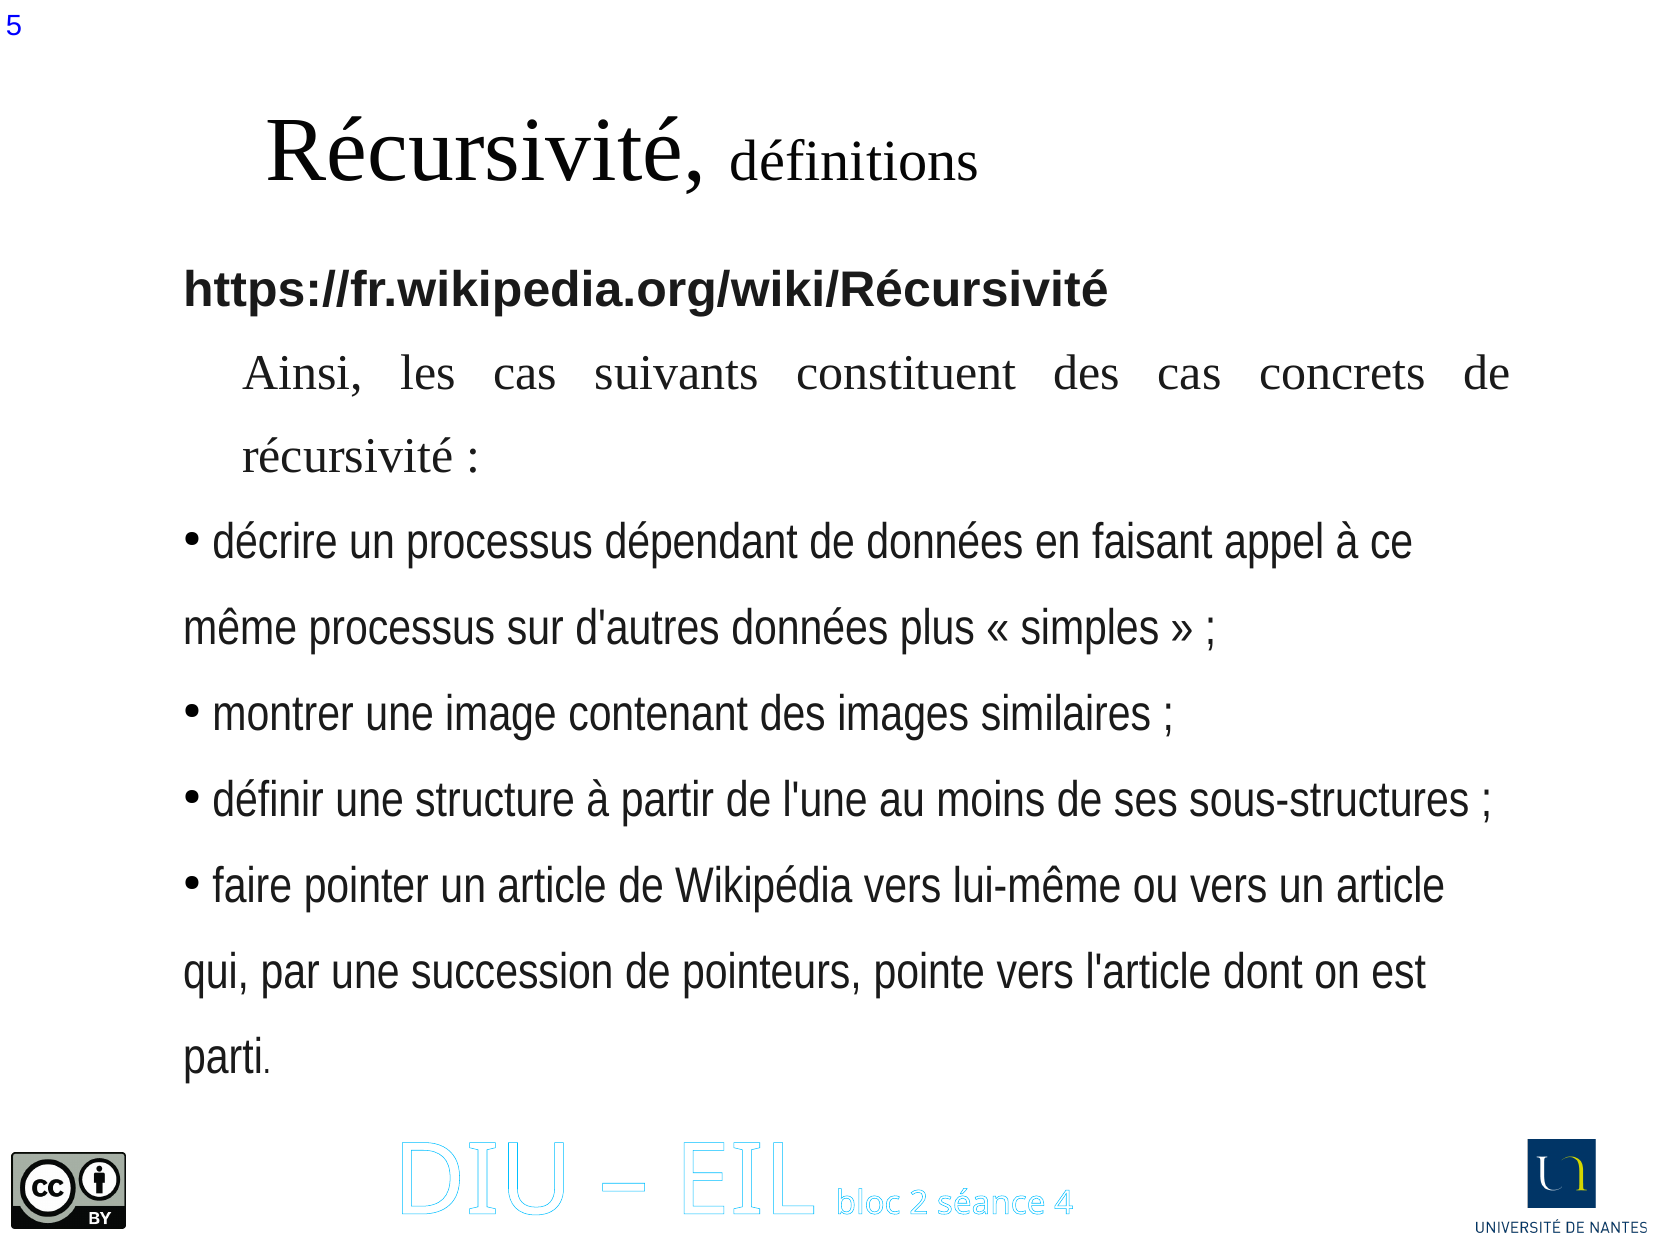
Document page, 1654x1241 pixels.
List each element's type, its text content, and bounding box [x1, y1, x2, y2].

picture [11, 1152, 126, 1229]
picture [469, 1142, 496, 1215]
picture [1054, 1189, 1073, 1215]
picture [402, 1142, 460, 1215]
picture [972, 1195, 988, 1215]
picture [858, 1188, 863, 1215]
subtitle https://fr.wikipedia.org/wiki/Récursivité Ainsi, les cas suivants constituent des cas concrets de récursivité : décrire un processus dépendant de données en faisant appel à ce même processus sur d'autres données plus « simples » ; montrer une image contenant des images similaires ; définir une structure à partir de l'une au moins de ses sous-structures ; faire pointer un article de Wikipédia vers lui-même ou vers un article qui, par une succession de pointeurs, pointe vers l'article dont on est parti. [183, 200, 1512, 1118]
picture [1028, 1195, 1045, 1215]
picture [1012, 1195, 1026, 1215]
picture [508, 1142, 564, 1216]
picture [773, 1142, 815, 1215]
picture [992, 1195, 1009, 1215]
picture [683, 1142, 725, 1215]
picture [954, 1188, 971, 1215]
picture [838, 1188, 855, 1215]
picture [910, 1189, 927, 1215]
picture [866, 1195, 884, 1215]
picture [886, 1195, 900, 1215]
picture [1476, 1139, 1647, 1233]
picture [602, 1182, 645, 1192]
picture [733, 1142, 761, 1215]
title Récursivité, définitions [265, 47, 1595, 252]
picture [938, 1195, 952, 1215]
